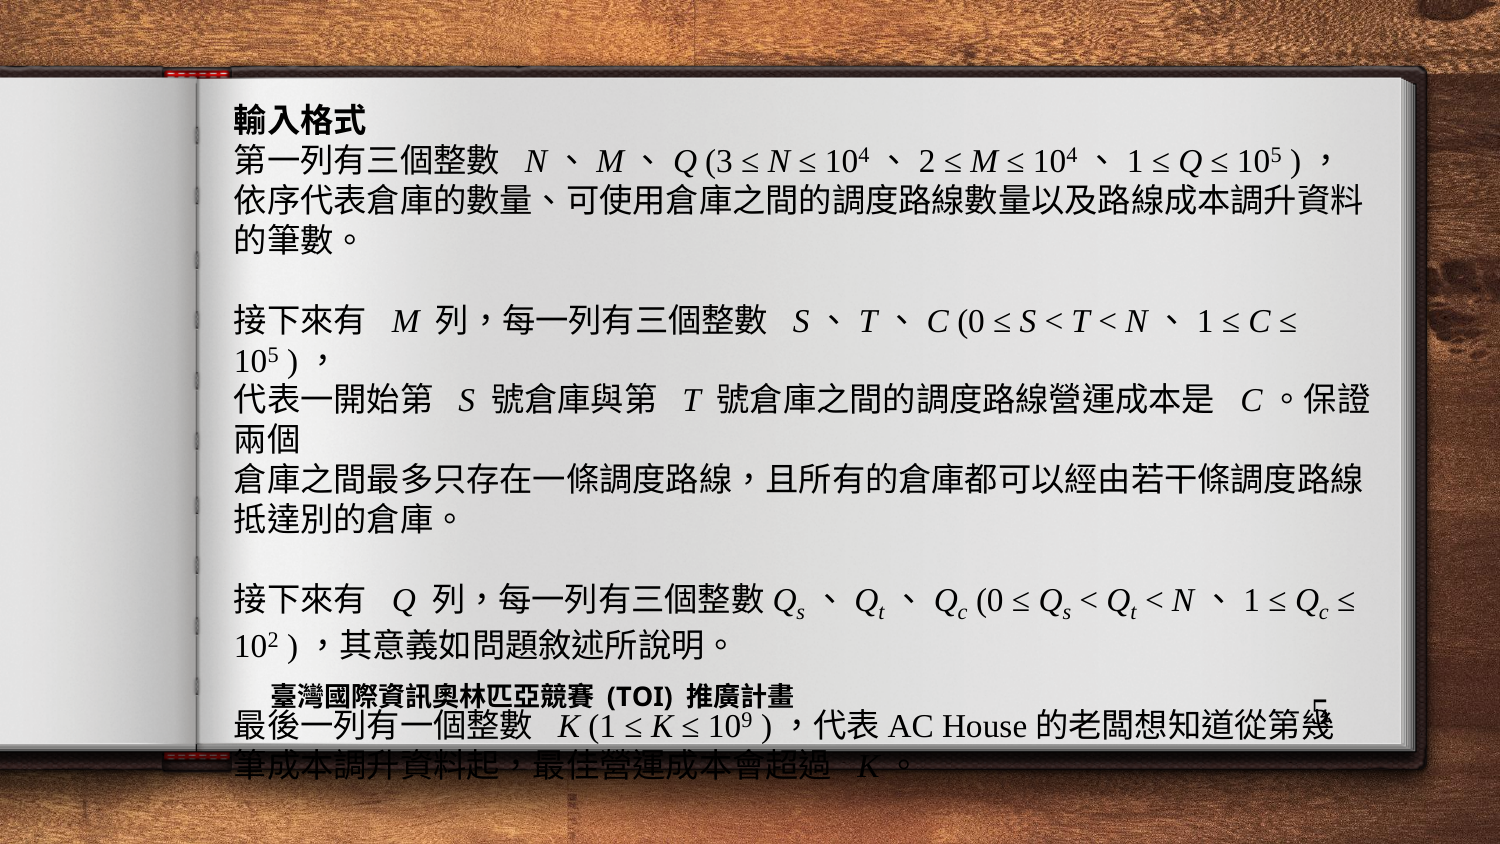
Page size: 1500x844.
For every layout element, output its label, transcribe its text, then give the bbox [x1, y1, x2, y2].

text_box 輸入格式 第一列有三個整數 N、M、Q (3 ≤ N ≤ 104、2 ≤ M ≤ 104、1 ≤ Q ≤ 105 )，依序代表倉庫的數量、可使用倉庫之間的調度路線數量以及路線成本調升資料的筆數。 接下來有 M 列，每一列有三個整數 S、T、C (0 ≤ S < T < N、1 ≤ C ≤ 105 )， 代表一開始第 S 號倉庫與第 T 號倉庫之間的調度路線營運成本是 C。保證兩個 倉庫之間最多只存在一條調度路線，且所有的倉庫都可以經由若干條調度路線 抵達別的倉庫。 接下來有 Q 列，每一列有三個整數Qs、Qt、Qc (0 ≤ Qs < Qt < N、1 ≤ Qc ≤ 102 )，其意義如問題敘述所說明。 最後一列有一個整數 K (1 ≤ K ≤ 109 )，代表AC House的老闆想知道從第幾 筆成本調升資料起，最佳營運成本會超過 K。 [219, 92, 1386, 792]
